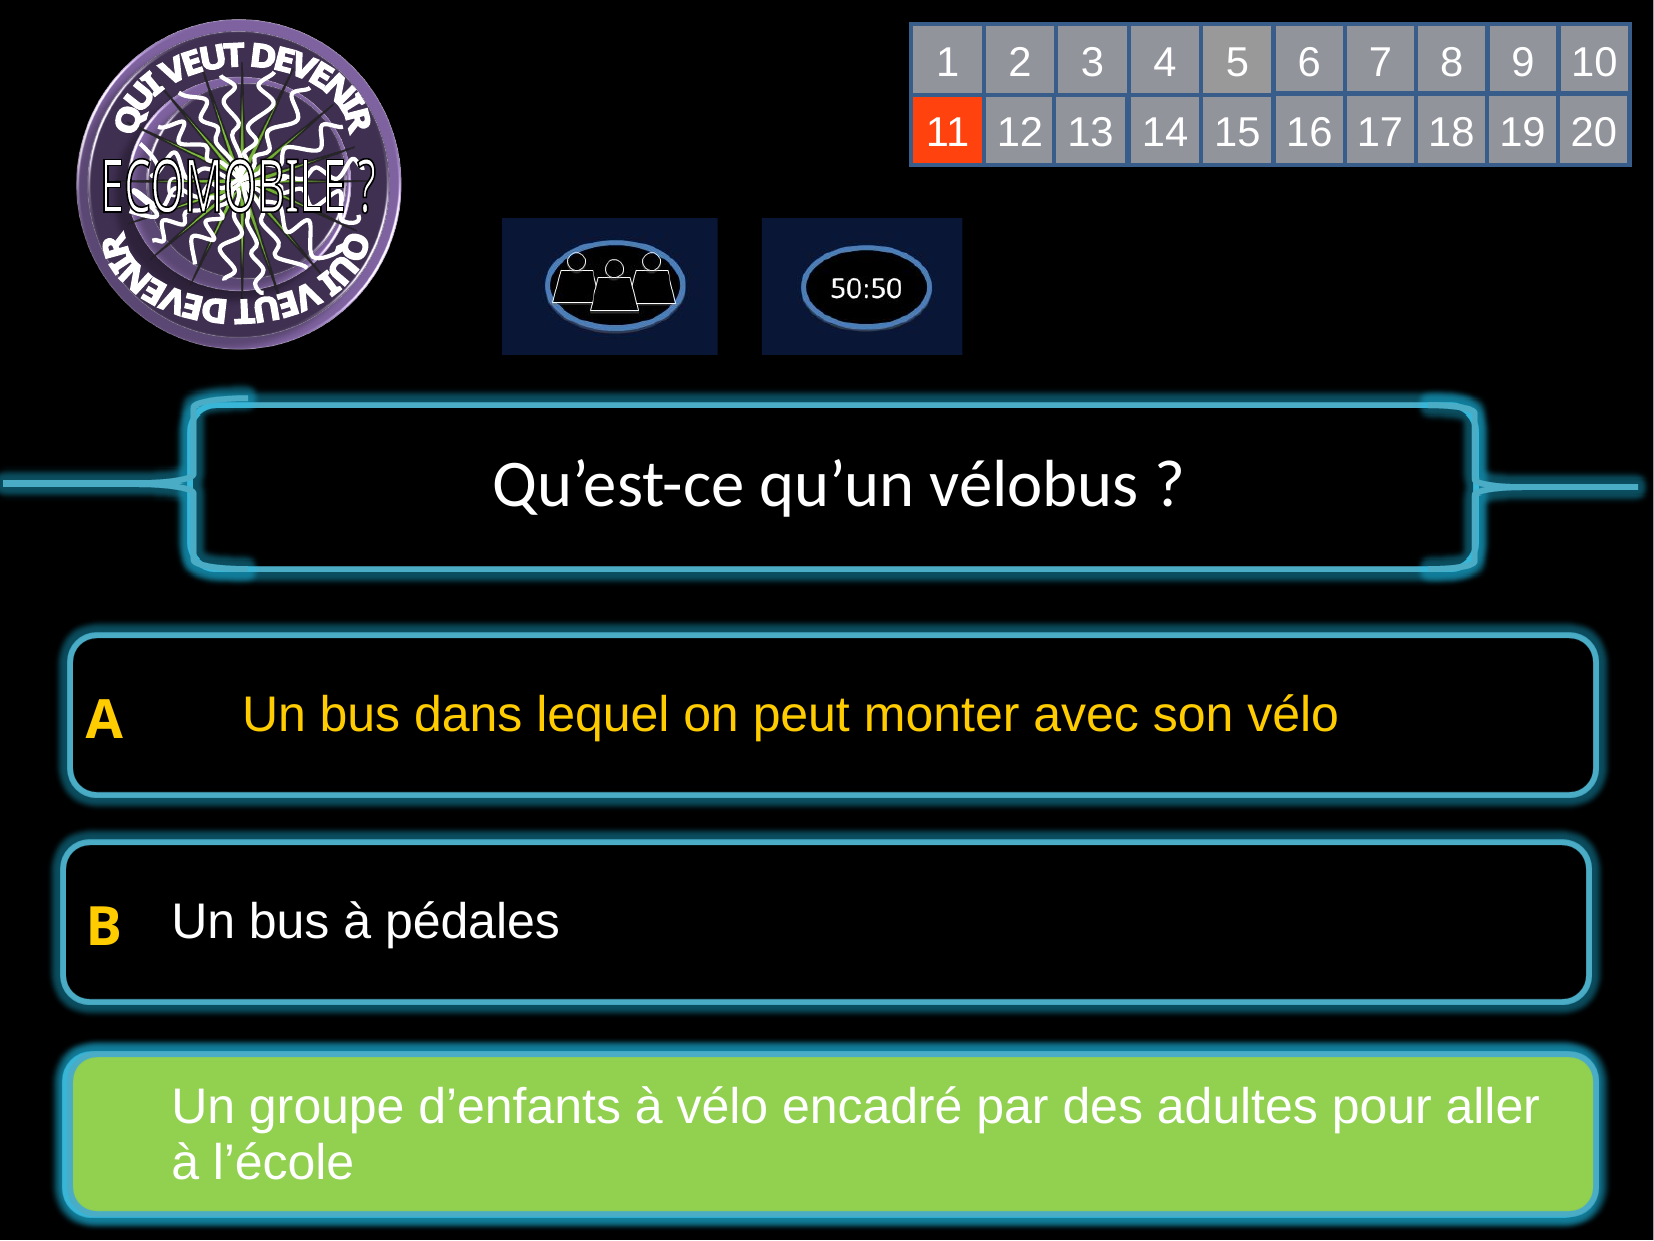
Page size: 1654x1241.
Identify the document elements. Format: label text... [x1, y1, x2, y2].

list Un bus à pédales [171, 850, 1571, 993]
text_box 17 [1345, 93, 1415, 166]
text_box 14 [1128, 94, 1201, 166]
text_box 12 [983, 94, 1054, 166]
text_box 10 [1558, 24, 1630, 93]
text_box 16 [1273, 93, 1345, 166]
list Un groupe d’enfants à vélo encadré par des adultes pour aller à l’école [171, 1062, 1571, 1205]
picture [43, 822, 1609, 1022]
picture [45, 1034, 1616, 1235]
picture [0, 377, 1654, 591]
picture [50, 615, 1616, 815]
text_box 7 [1344, 24, 1416, 93]
text_box 15 [1201, 94, 1273, 166]
text_box 8 [1416, 24, 1487, 93]
text_box 11 [911, 94, 983, 166]
list Un bus dans lequel on peut monter avec son vélo [171, 643, 1571, 786]
text_box 20 [1558, 93, 1630, 166]
text_box 5 [1201, 24, 1273, 94]
text_box 18 [1415, 93, 1486, 166]
title Qu’est-ce qu’un vélobus ? [200, 407, 1477, 573]
text_box 4 [1128, 24, 1201, 94]
text_box 1 [911, 24, 983, 94]
text_box 9 [1487, 24, 1558, 93]
picture [53, 18, 402, 370]
text_box 6 [1273, 24, 1344, 93]
text_box 3 [1056, 24, 1128, 95]
text_box 2 [983, 24, 1056, 94]
text_box 19 [1486, 93, 1558, 166]
text_box 13 [1054, 94, 1127, 166]
